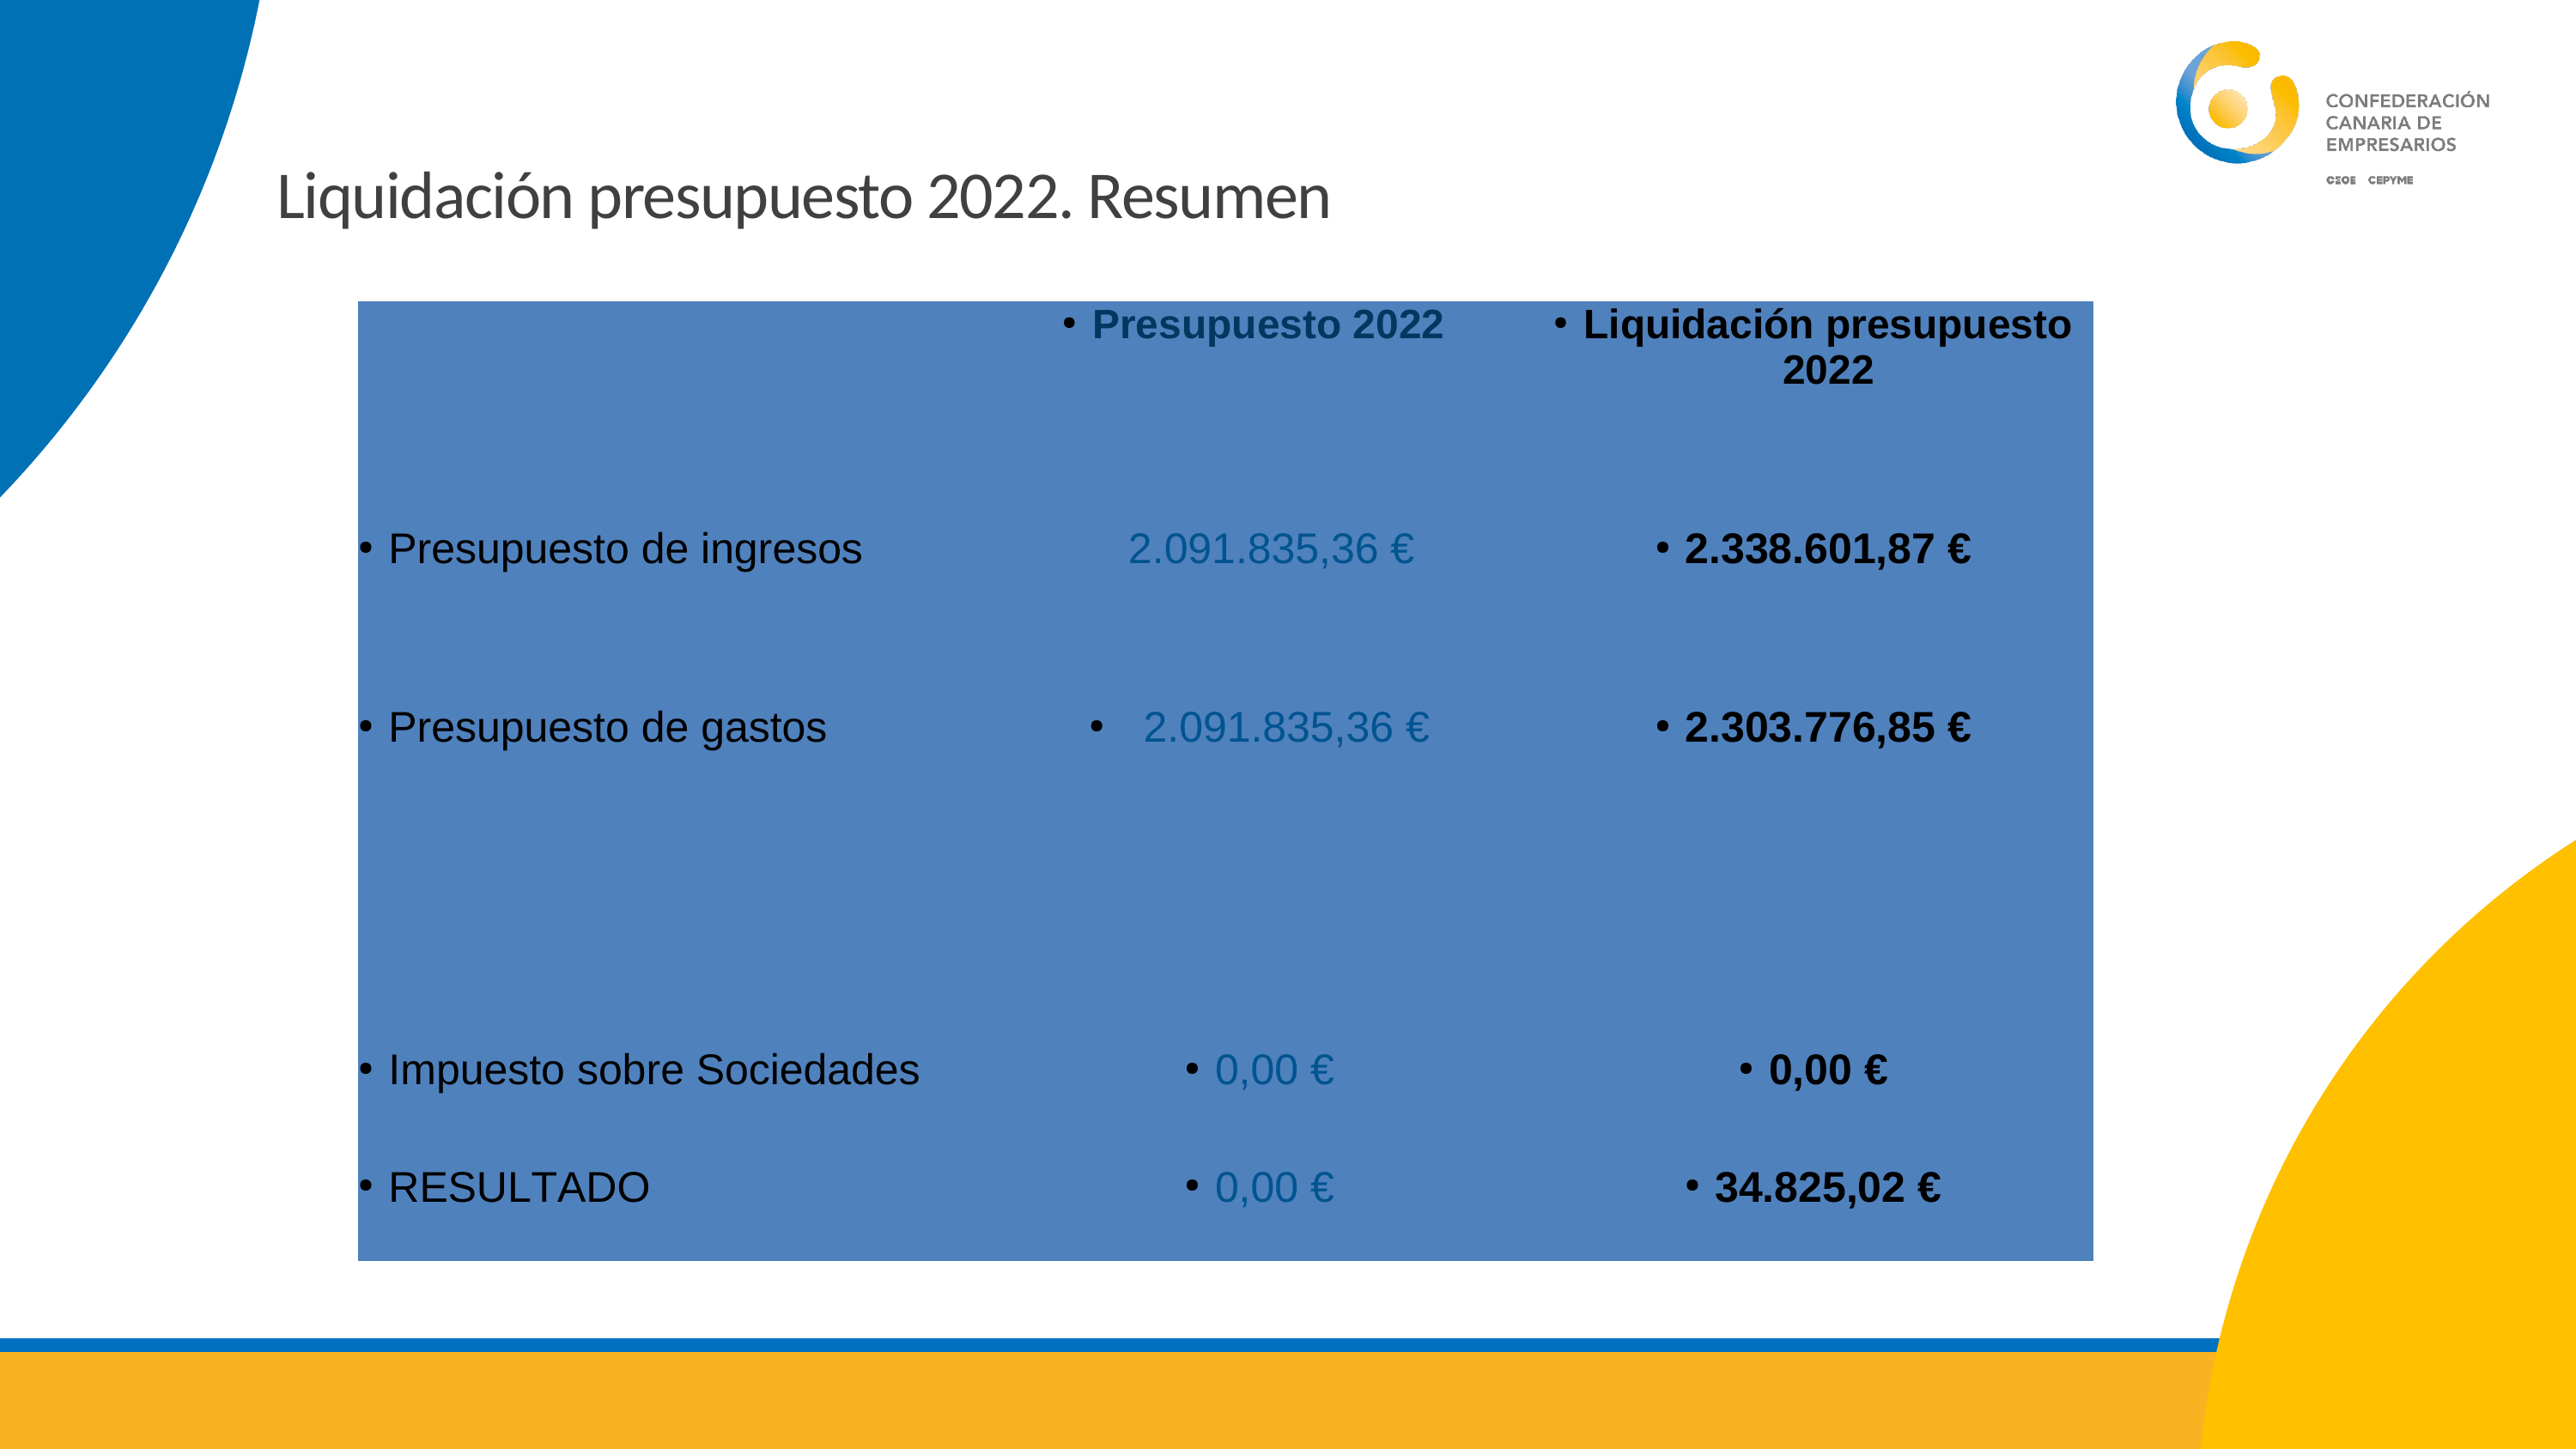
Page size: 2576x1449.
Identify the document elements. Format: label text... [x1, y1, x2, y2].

table_cell 0,00 € [985, 1163, 1534, 1261]
picture [2146, 22, 2518, 203]
table_header Liquidación presupuesto 2022 [1534, 301, 2093, 524]
table_header [358, 301, 985, 524]
table_cell 0,00 € [985, 1046, 1534, 1163]
table_cell [985, 947, 1534, 1046]
table_cell Presupuesto de gastos [358, 704, 985, 947]
title Liquidación presupuesto 2022. Resumen [258, 48, 1836, 243]
table_cell 2.091.835,36 € [985, 704, 1534, 947]
table_cell Presupuesto de ingresos [358, 524, 985, 704]
table_cell 2.091.835,36 € [985, 524, 1534, 704]
table_cell Impuesto sobre Sociedades [358, 1046, 985, 1163]
table_cell 0,00 € [1534, 1046, 2093, 1163]
table_cell 2.303.776,85 € [1534, 704, 2093, 947]
text_box [2200, 840, 2576, 1449]
table_cell 34.825,02 € [1534, 1163, 2093, 1261]
table_cell 2.338.601,87 € [1534, 524, 2093, 704]
table_header Presupuesto 2022 [985, 301, 1534, 524]
text_box [0, 0, 260, 498]
table_cell RESULTADO [358, 1163, 985, 1261]
table_cell [358, 947, 985, 1046]
table_cell [1534, 947, 2093, 1046]
